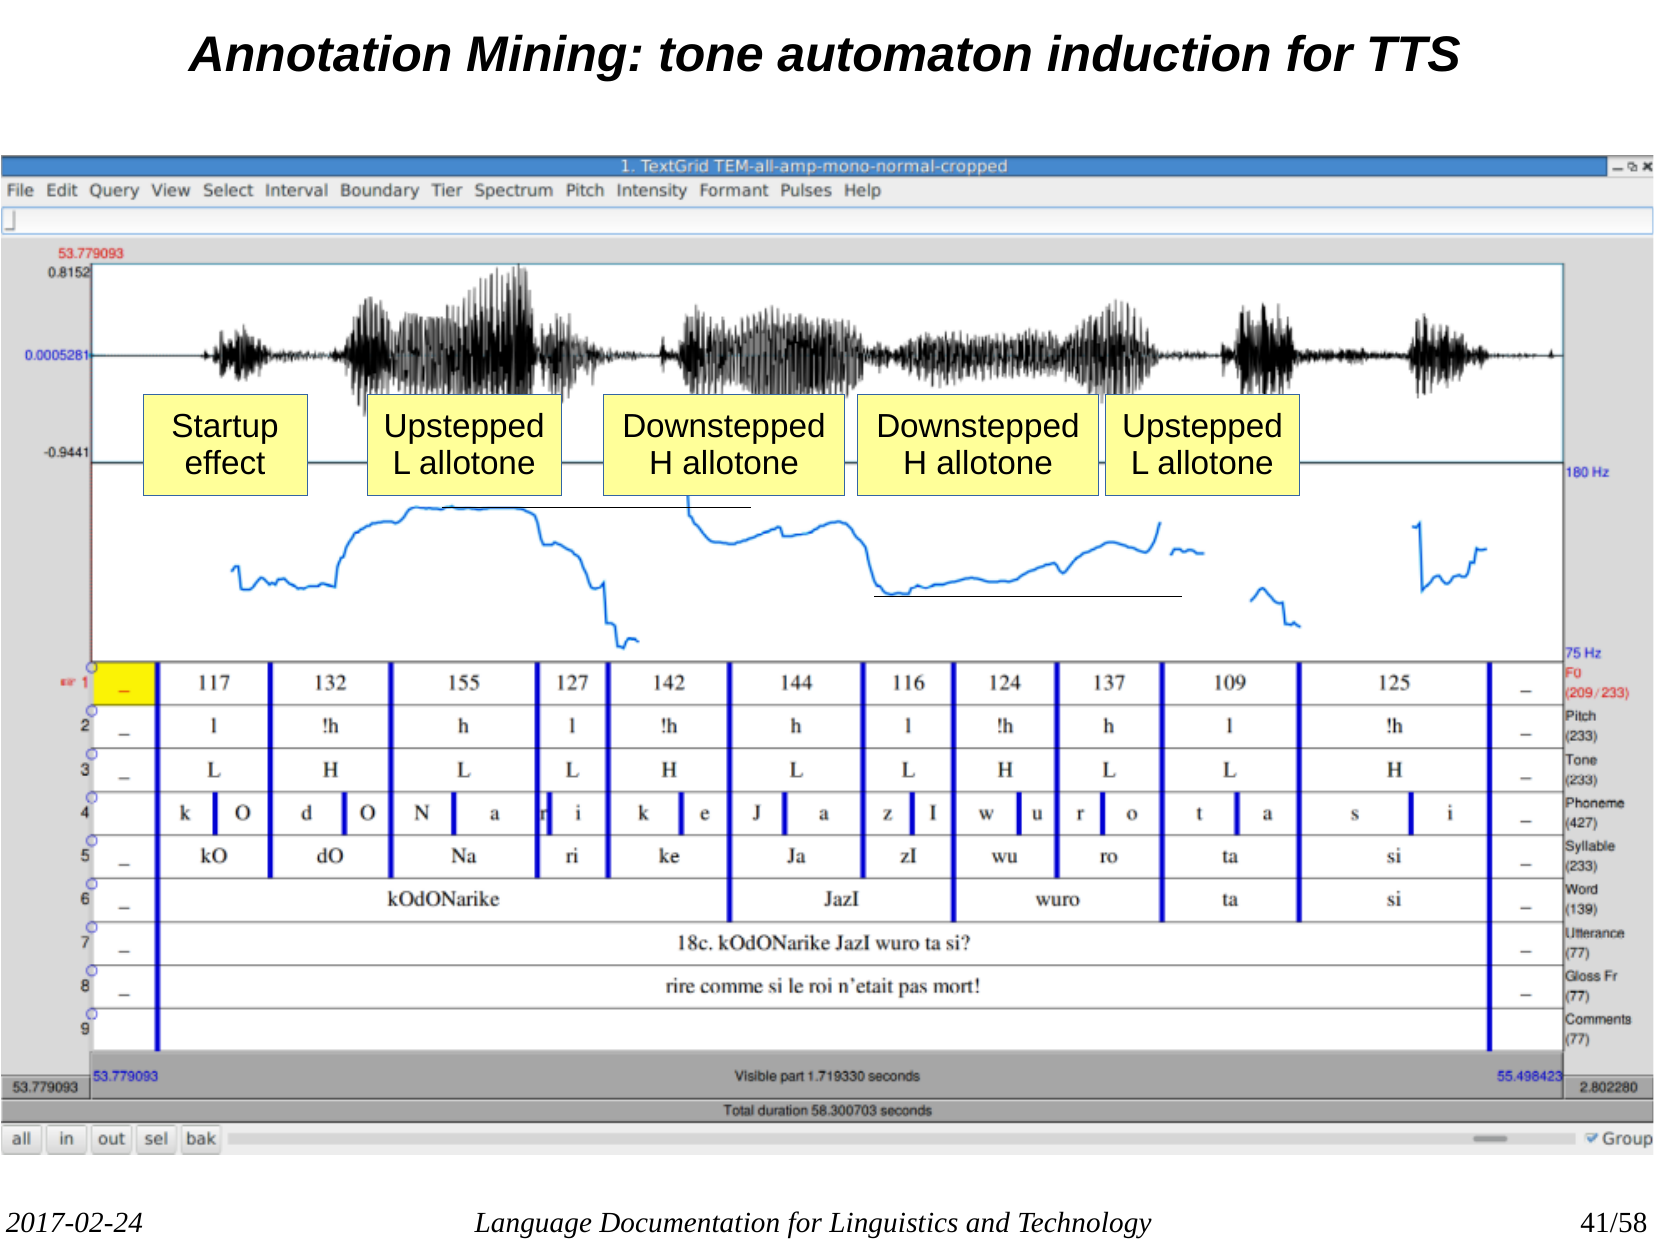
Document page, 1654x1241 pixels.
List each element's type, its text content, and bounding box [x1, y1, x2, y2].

picture [1, 155, 1654, 1155]
title Annotation Mining: tone automaton induction for TTS [0, 2, 1654, 106]
text_box Upstepped L allotone [1105, 394, 1300, 496]
text_box Downstepped H allotone [857, 394, 1099, 496]
text_box Downstepped H allotone [603, 394, 845, 496]
text_box Upstepped L allotone [367, 394, 562, 496]
text_box Startup effect [143, 394, 308, 496]
